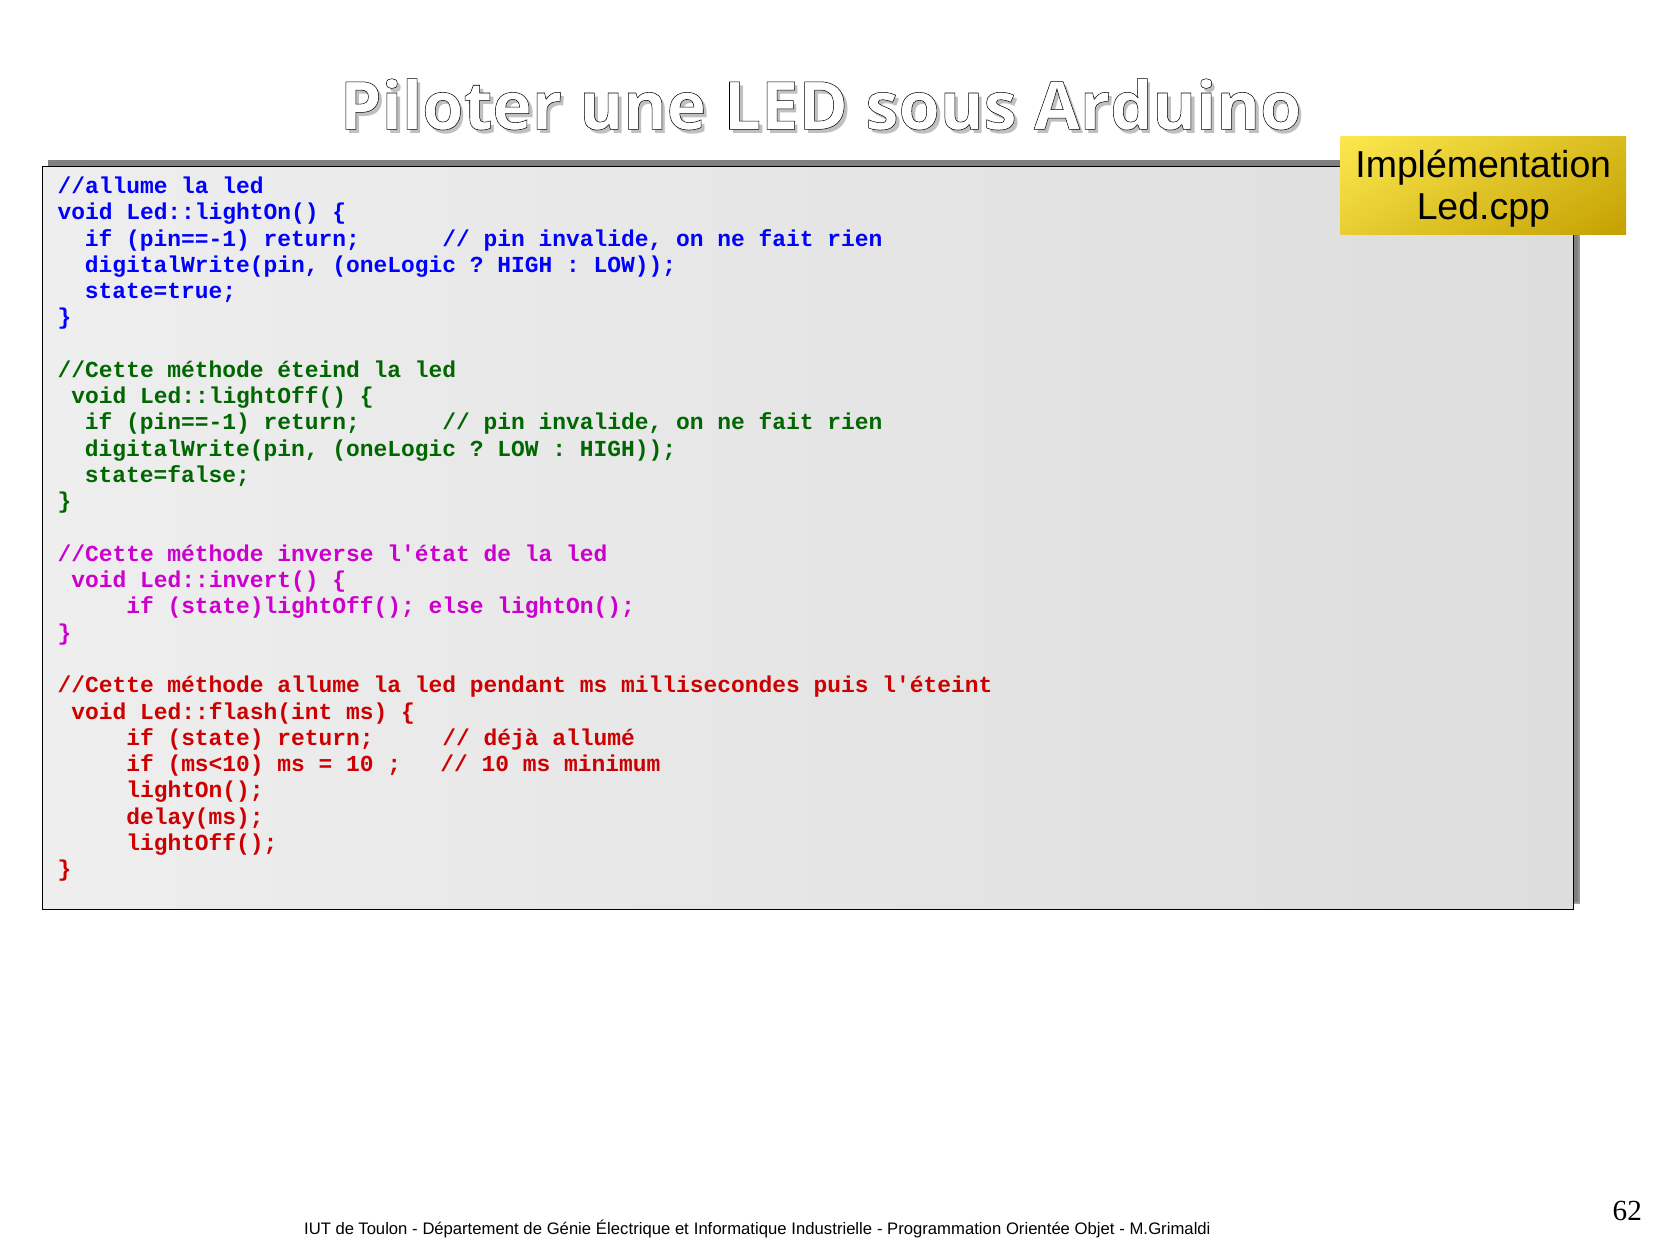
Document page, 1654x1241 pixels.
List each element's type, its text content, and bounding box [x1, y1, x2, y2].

text_box //allume la led void Led::lightOn() { if (pin==-1) return; // pin invalide, on ne fait rien digitalWrite(pin, (oneLogic ? HIGH : LOW)); state=true; } //Cette méthode éteind la led void Led::lightOff() { if (pin==-1) return; // pin invalide, on ne fait rien digitalWrite(pin, (oneLogic ? LOW : HIGH)); state=false; } //Cette méthode inverse l'état de la led void Led::invert() { if (state)lightOff(); else lightOn(); } //Cette méthode allume la led pendant ms millisecondes puis l'éteint void Led::flash(int ms) { if (state) return; // déjà allumé if (ms<10) ms = 10 ; // 10 ms minimum lightOn(); delay(ms); lightOff(); } [42, 166, 1574, 910]
title Piloter une LED sous Arduino [76, 0, 1565, 160]
text_box Implémentation Led.cpp [1340, 136, 1627, 235]
